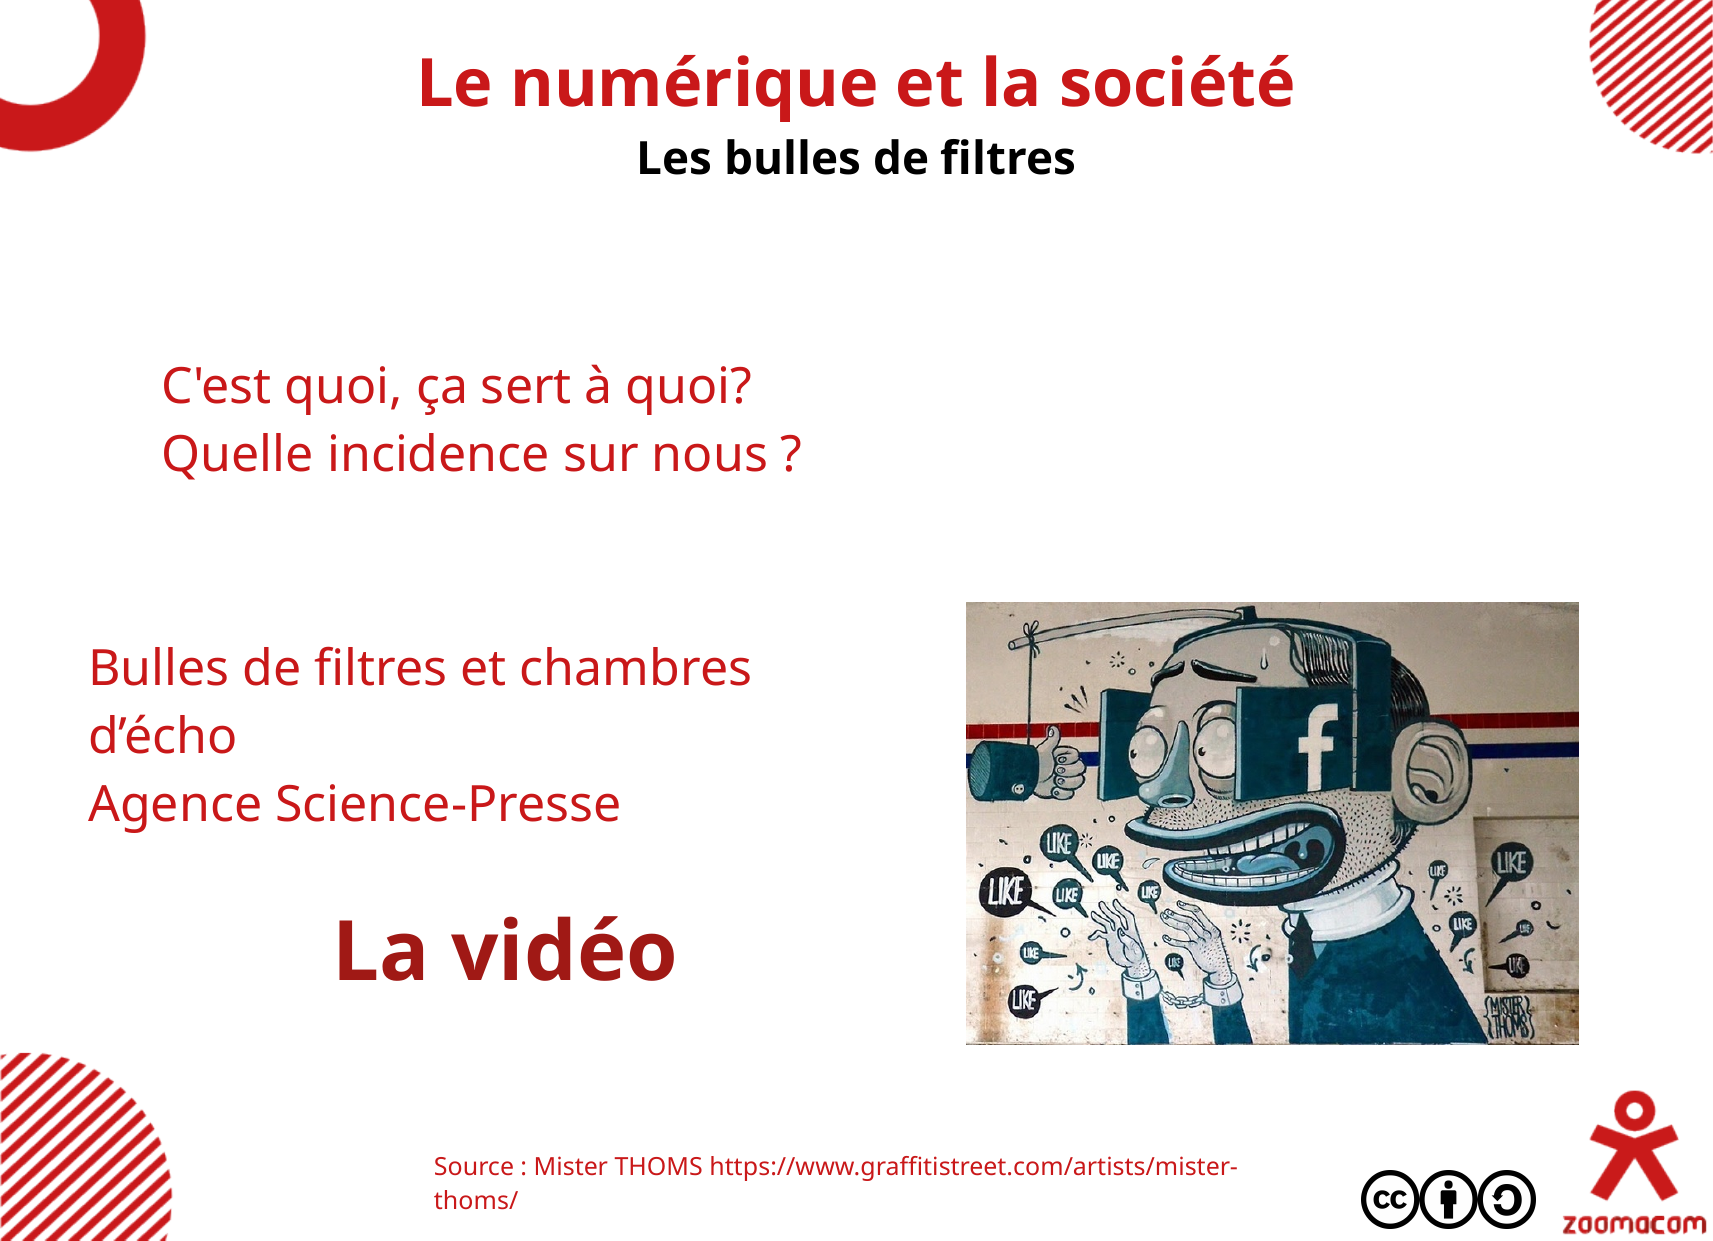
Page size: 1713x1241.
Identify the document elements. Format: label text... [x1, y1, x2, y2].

text_box La vidéo [318, 883, 698, 1010]
picture [0, 0, 1713, 1241]
text_box C'est quoi, ça sert à quoi? Quelle incidence sur nous ? [146, 342, 1303, 491]
title Le numérique et la société Les bulles de filtres [85, 8, 1628, 216]
text_box Bulles de filtres et chambres d’écho Agence Science-Presse [73, 624, 918, 839]
text_box Source : Mister THOMS https://www.graffitistreet.com/artists/mister-thoms/ [419, 1141, 1328, 1198]
